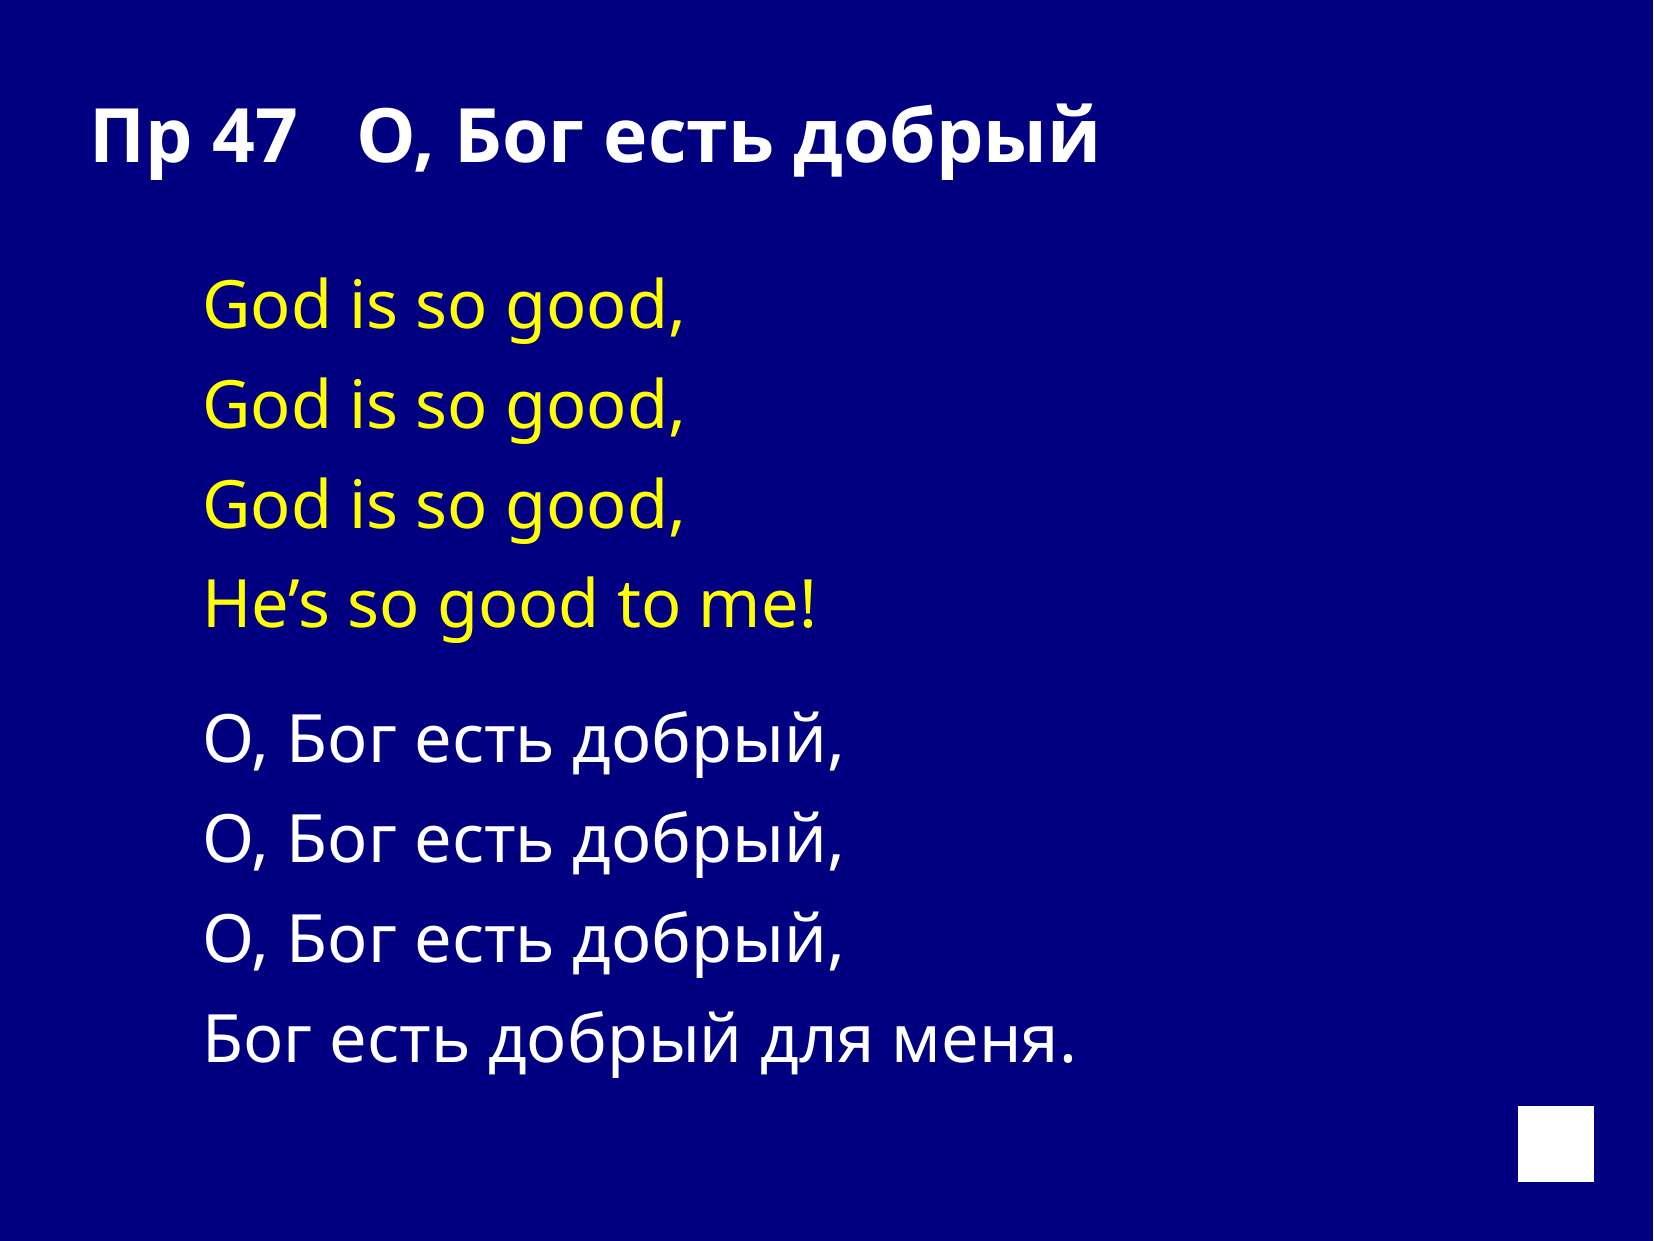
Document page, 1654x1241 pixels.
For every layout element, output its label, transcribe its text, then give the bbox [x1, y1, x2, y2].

text_box [1518, 1106, 1594, 1182]
text_box О, Бог есть добрый, О, Бог есть добрый, О, Бог есть добрый, Бог есть добрый для меня. [75, 675, 1576, 1163]
text_box Пр 47 О, Бог есть добрый [75, 75, 1576, 188]
text_box God is so good, God is so good, God is so good, He’s so good to me! [75, 188, 1576, 638]
